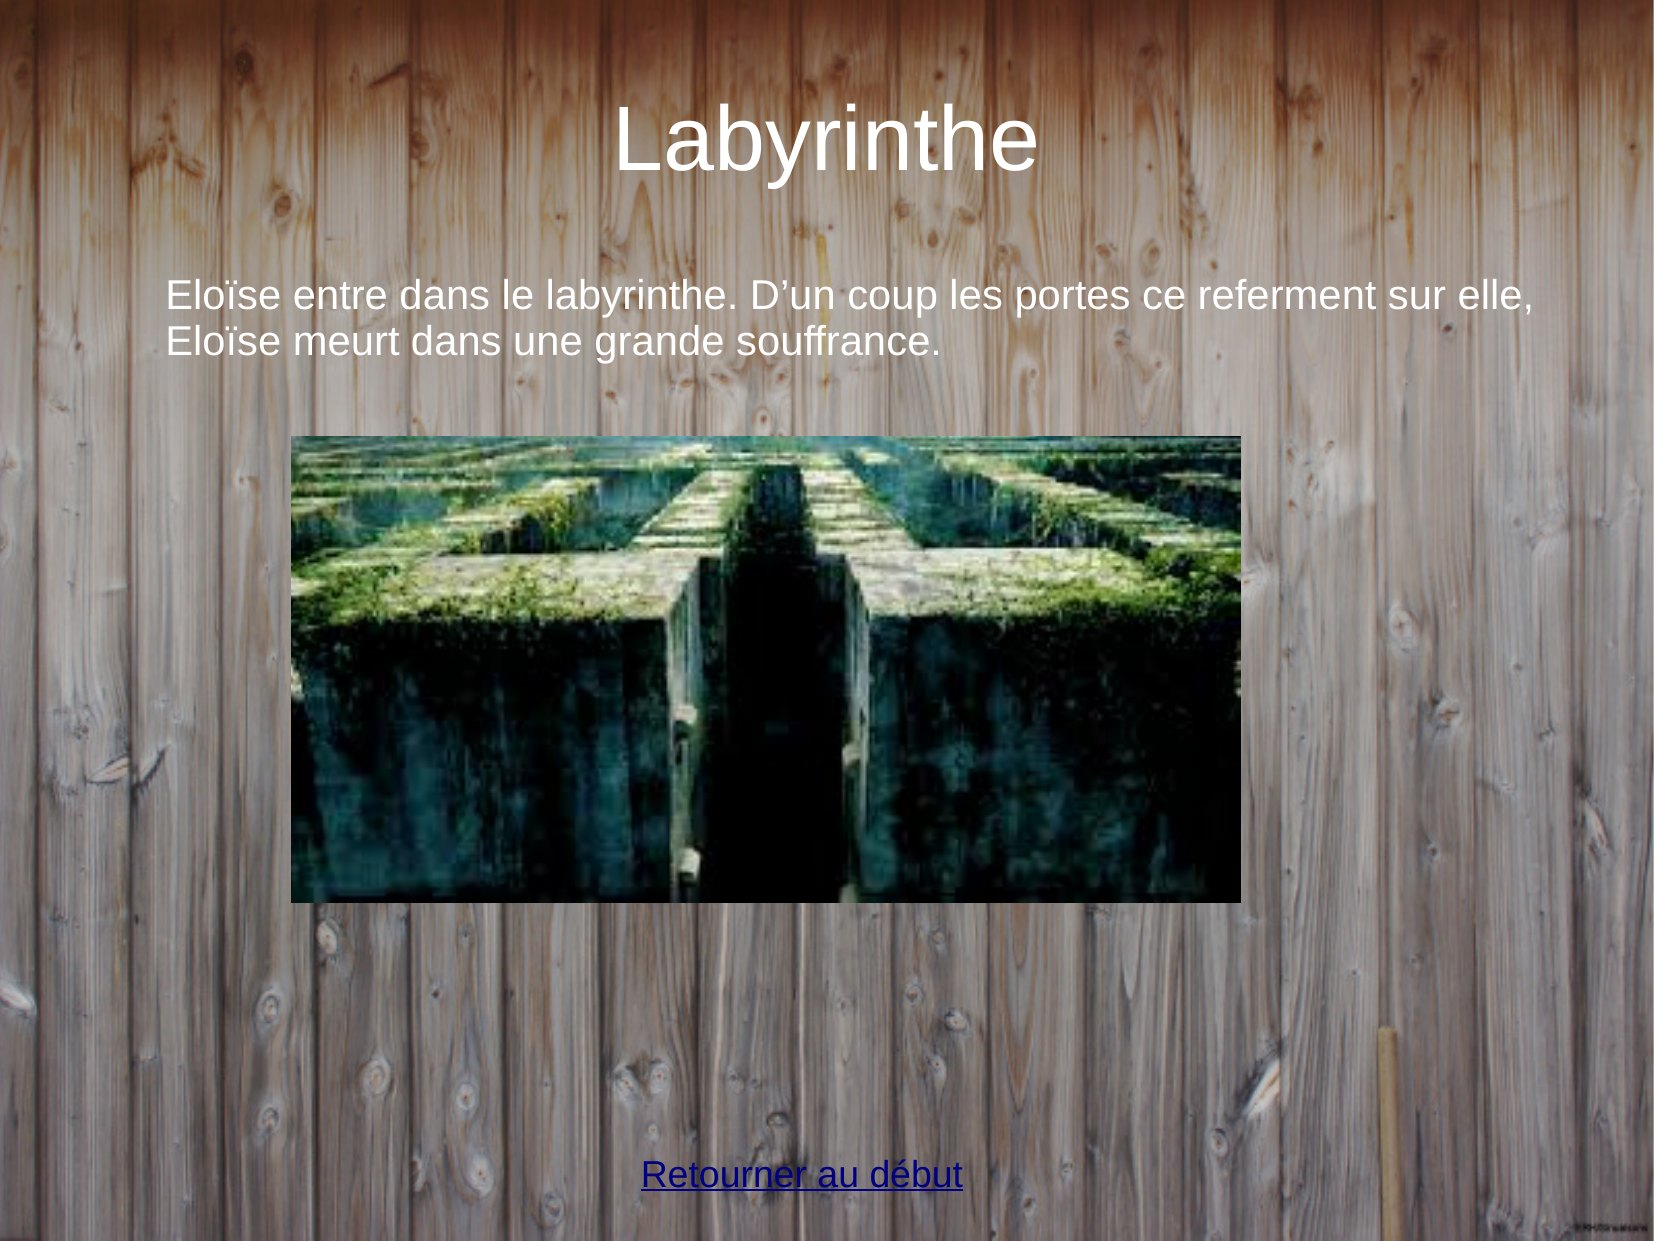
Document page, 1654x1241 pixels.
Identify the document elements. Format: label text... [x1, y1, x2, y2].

text_box Retourner au début [625, 1145, 1004, 1203]
title Labyrinthe [82, 35, 1571, 243]
list Eloïse entre dans le labyrinthe. D’un coup les portes ce referment sur elle, Eloïse meurt dans une grande souffrance. [94, 271, 1583, 991]
picture [0, 0, 1654, 1241]
